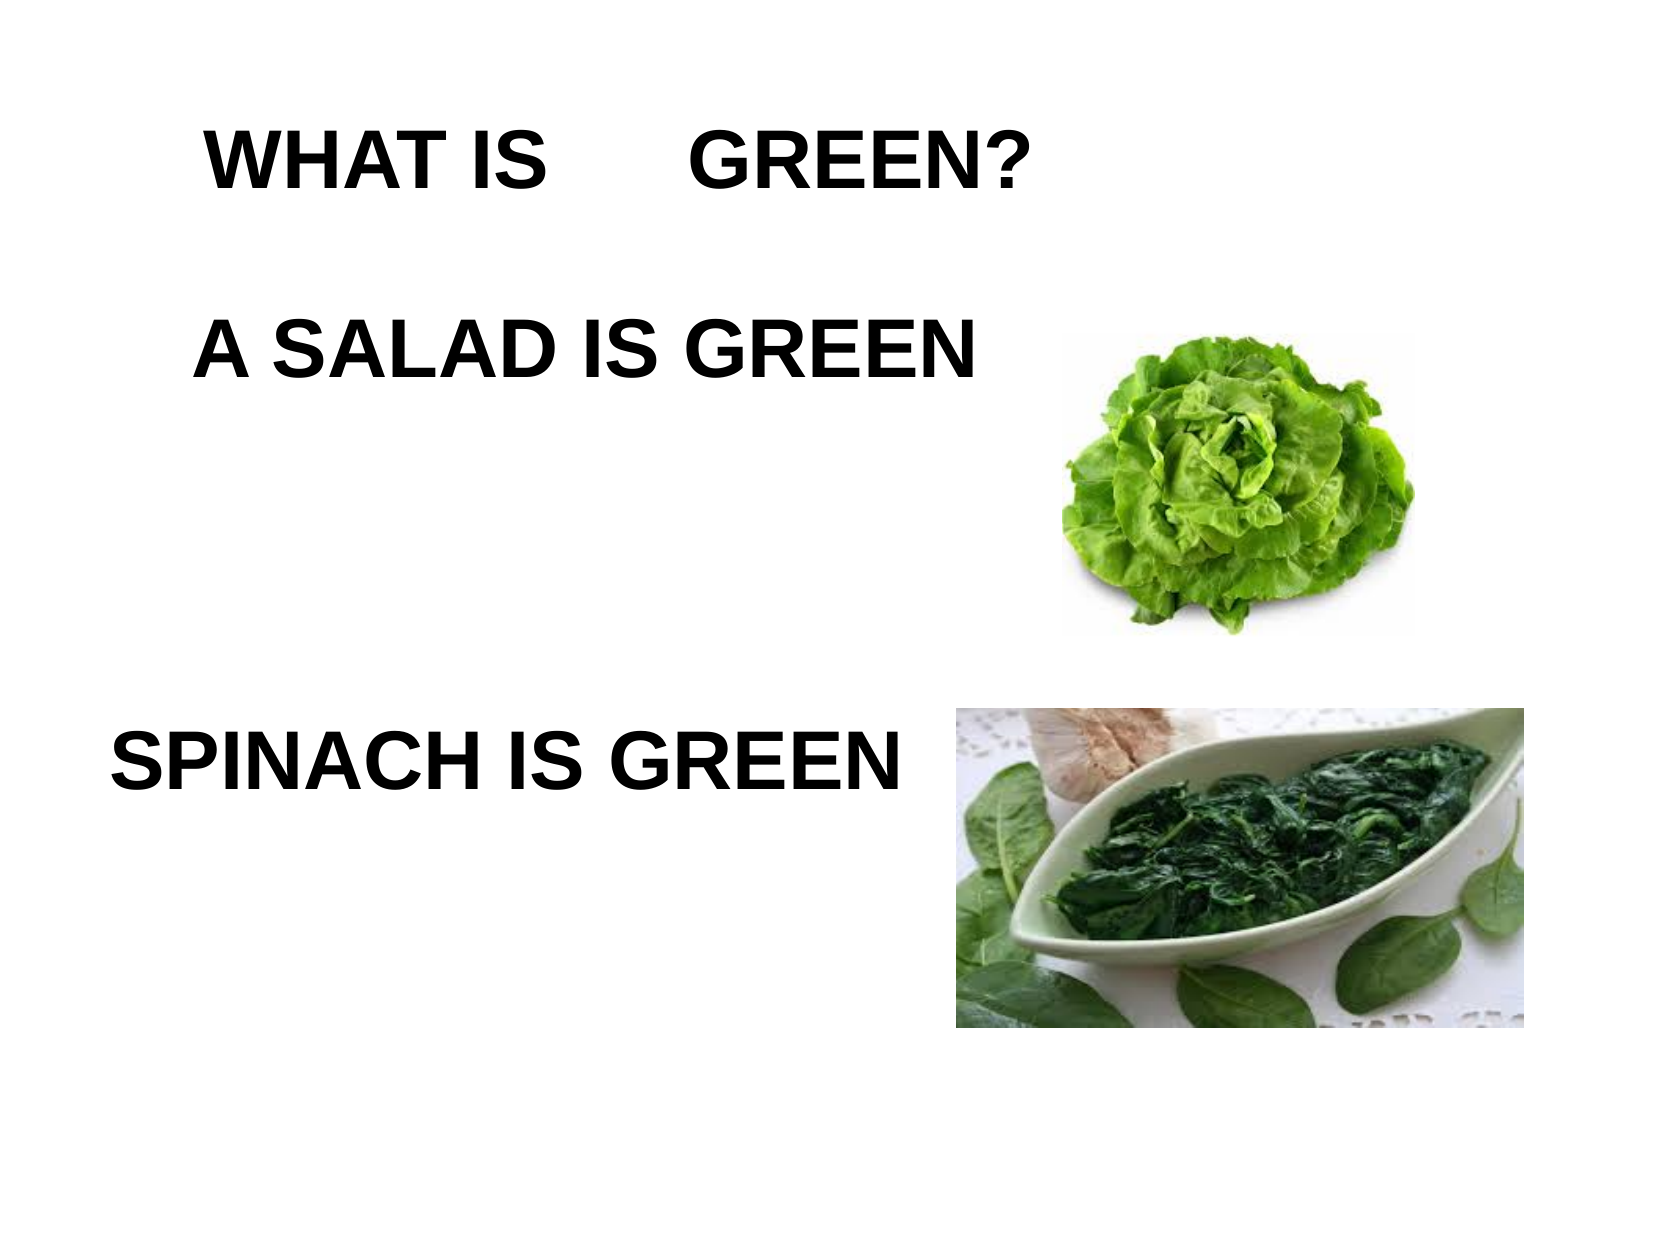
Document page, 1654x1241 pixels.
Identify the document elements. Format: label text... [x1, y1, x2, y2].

text_box SPINACH IS GREEN [94, 707, 1087, 815]
picture [956, 708, 1524, 1028]
text_box WHAT IS GREEN? [188, 106, 1394, 215]
picture [1062, 309, 1415, 662]
text_box A SALAD IS GREEN [177, 295, 1276, 404]
